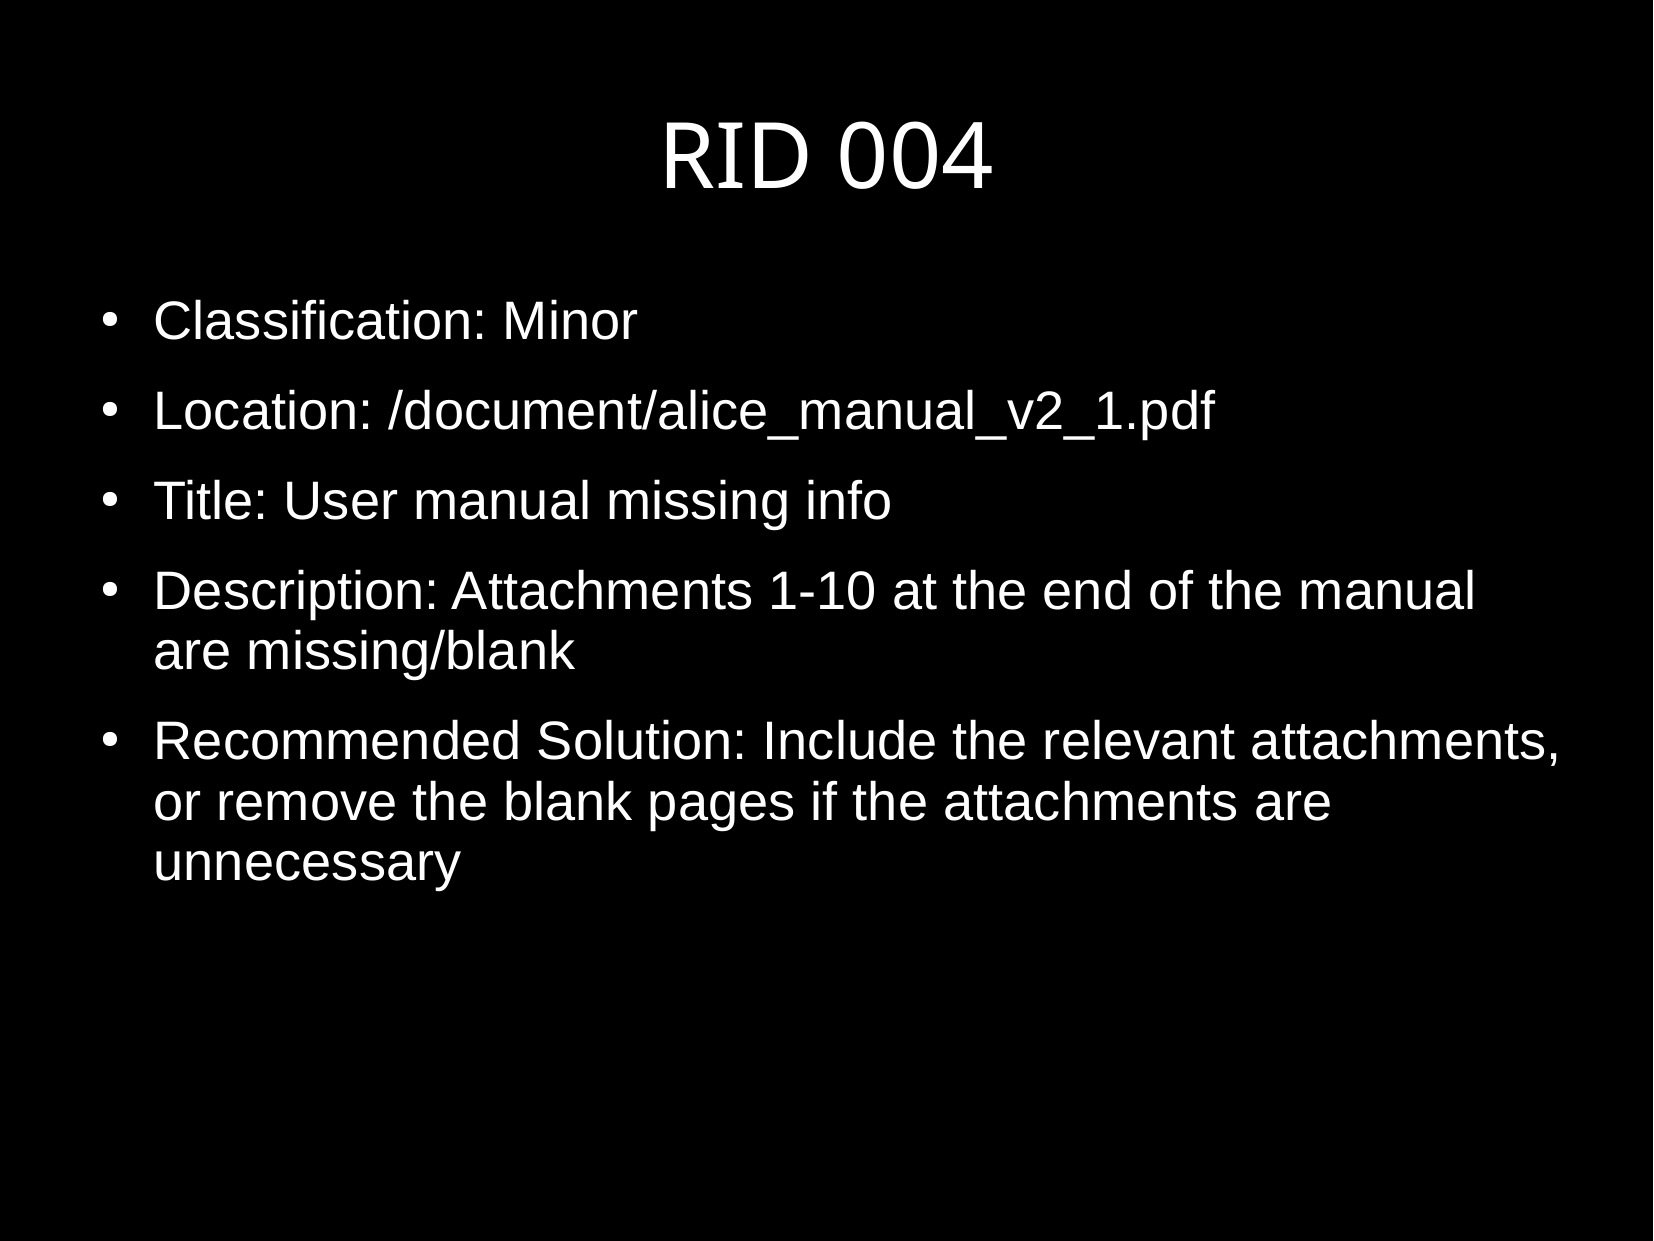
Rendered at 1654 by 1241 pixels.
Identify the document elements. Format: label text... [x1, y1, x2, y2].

title RID 004 [82, 49, 1571, 257]
list Classification: Minor Location: /document/alice_manual_v2_1.pdf Title: User manual missing info Description: Attachments 1-10 at the end of the manual are missing/blank Recommended Solution: Include the relevant attachments, or remove the blank pages if the attachments are unnecessary [82, 290, 1571, 1010]
